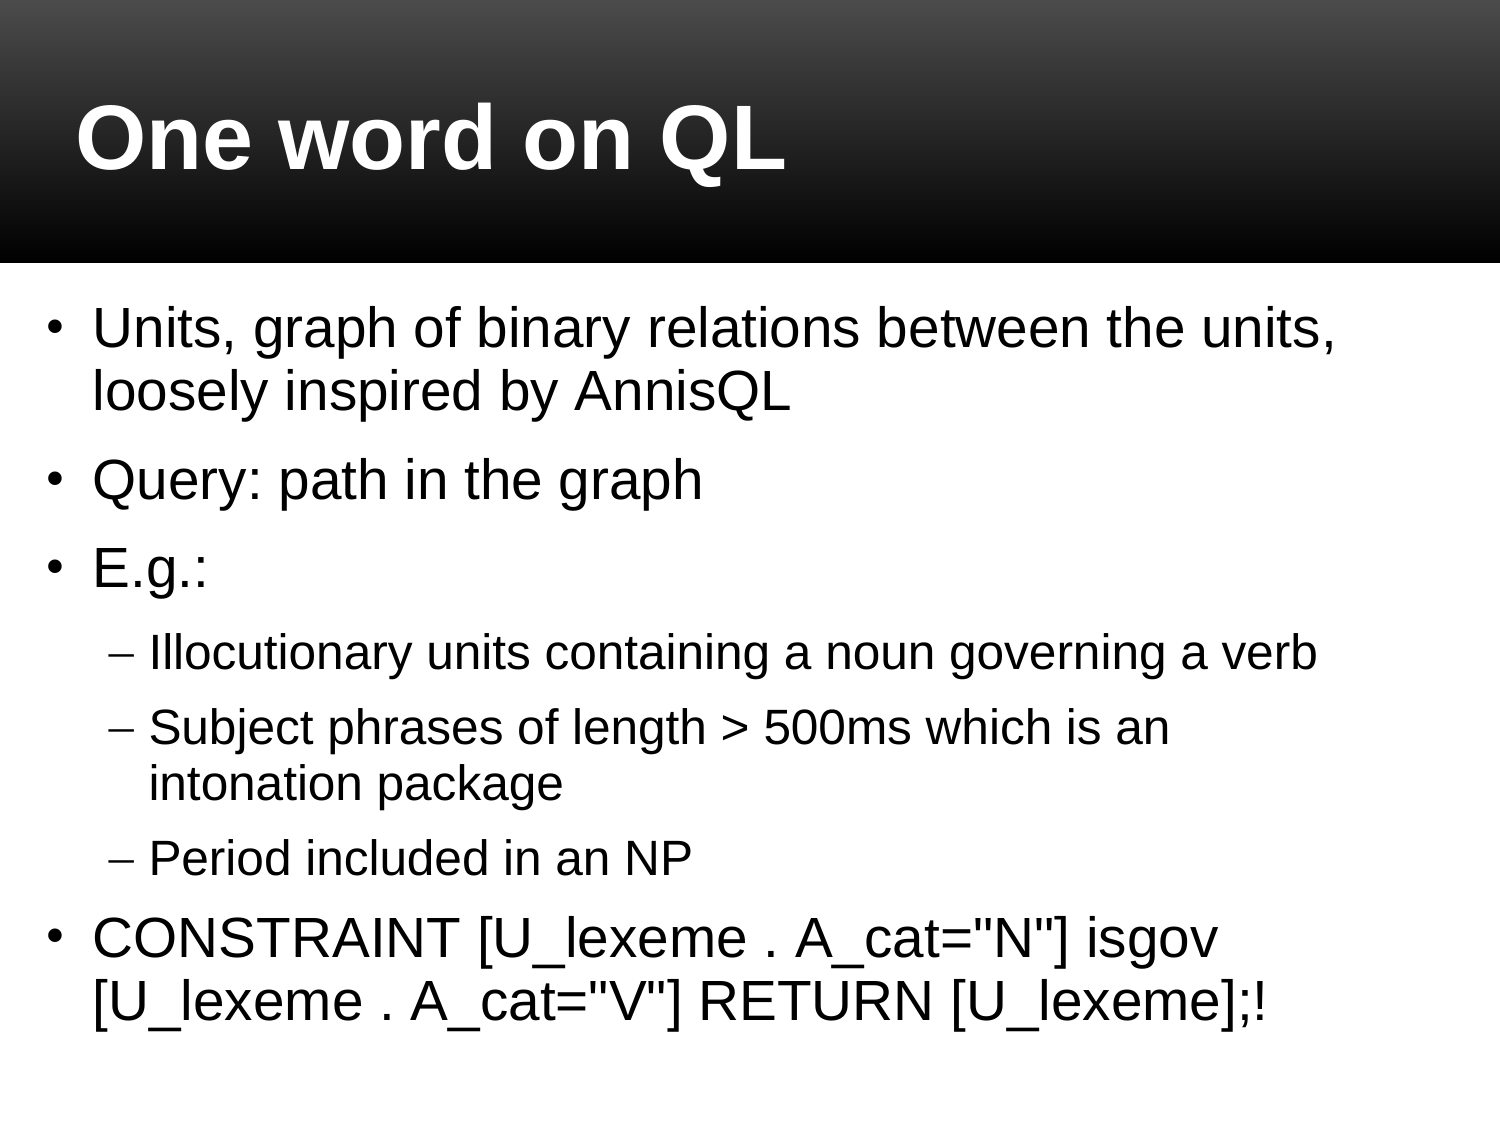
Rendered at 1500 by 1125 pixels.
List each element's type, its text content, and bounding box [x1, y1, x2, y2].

title One word on QL [75, 36, 1425, 241]
list Units, graph of binary relations between the units, loosely inspired by AnnisQL Query: path in the graph E.g.: Illocutionary units containing a noun governing a verb Subject phrases of length > 500ms which is an intonation package Period included in an NP CONSTRAINT [U_lexeme . A_cat="N"] isgov [U_lexeme . A_cat="V"] RETURN [U_lexeme];! [45, 292, 1395, 1036]
